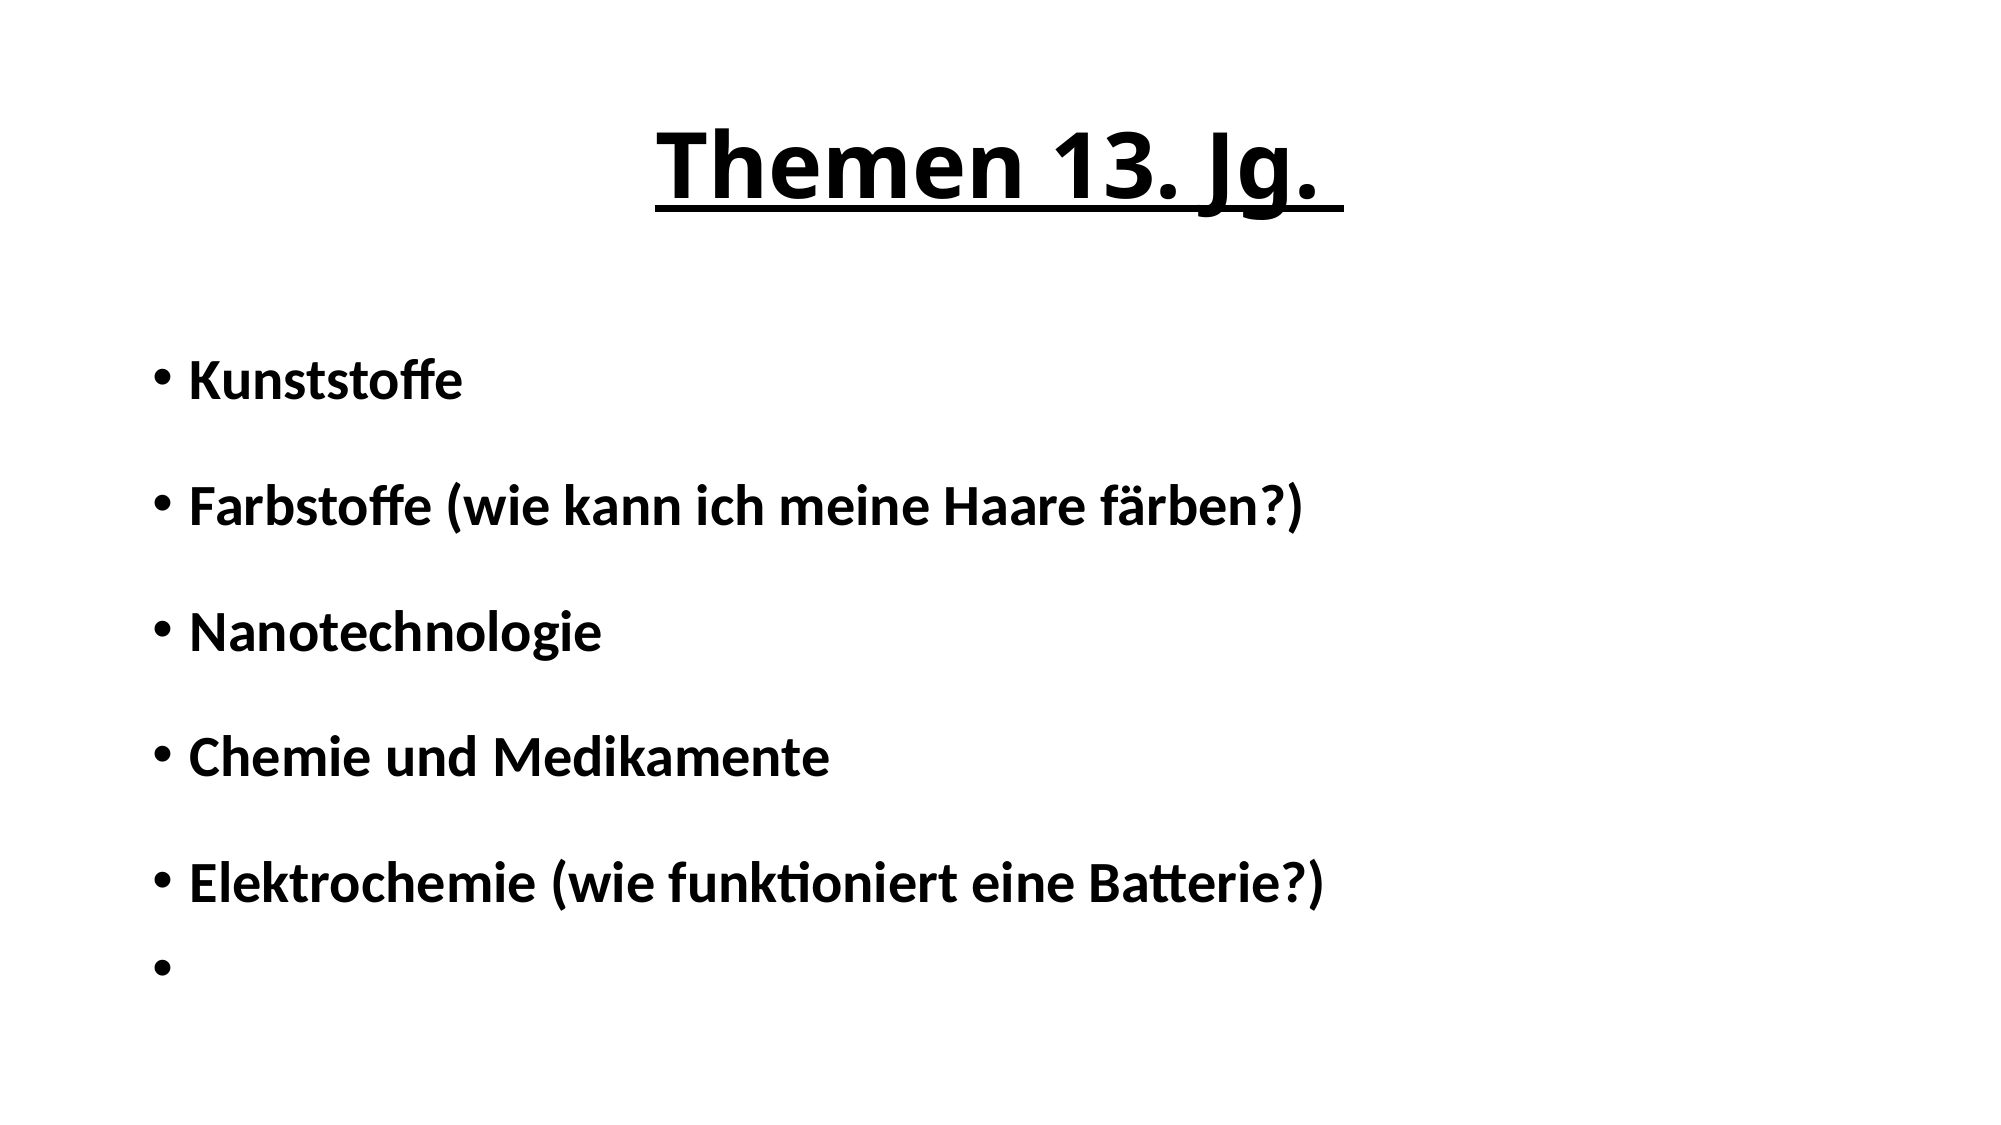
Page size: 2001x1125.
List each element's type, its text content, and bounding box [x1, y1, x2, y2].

title Themen 13. Jg. [137, 59, 1863, 278]
list Kunststoffe Farbstoffe (wie kann ich meine Haare färben?) Nanotechnologie Chemie und Medikamente Elektrochemie (wie funktioniert eine Batterie?) [137, 299, 1863, 1014]
